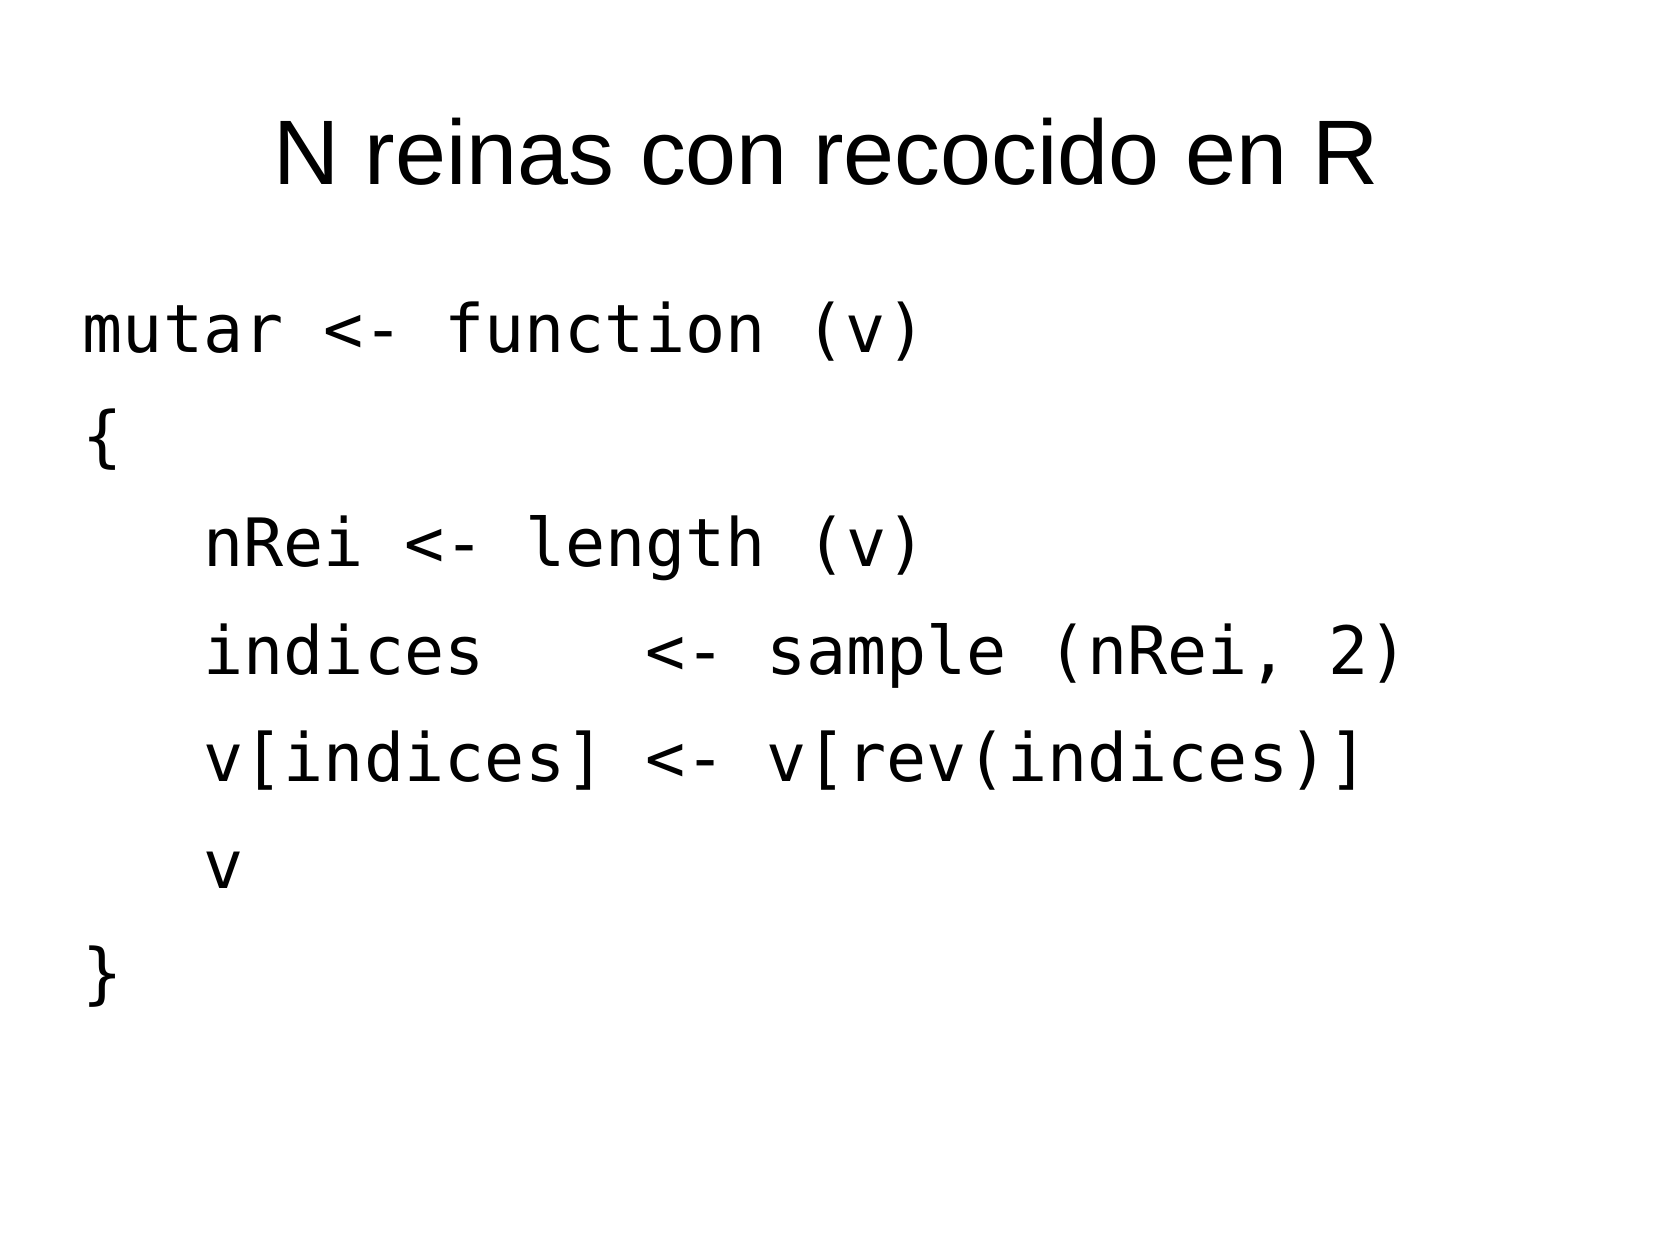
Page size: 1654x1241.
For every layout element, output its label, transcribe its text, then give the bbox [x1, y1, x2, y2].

list mutar <- function (v) { nRei <- length (v) indices <- sample (nRei, 2) v[indices] <- v[rev(indices)] v } [82, 290, 1571, 1182]
title N reinas con recocido en R [82, 49, 1571, 257]
